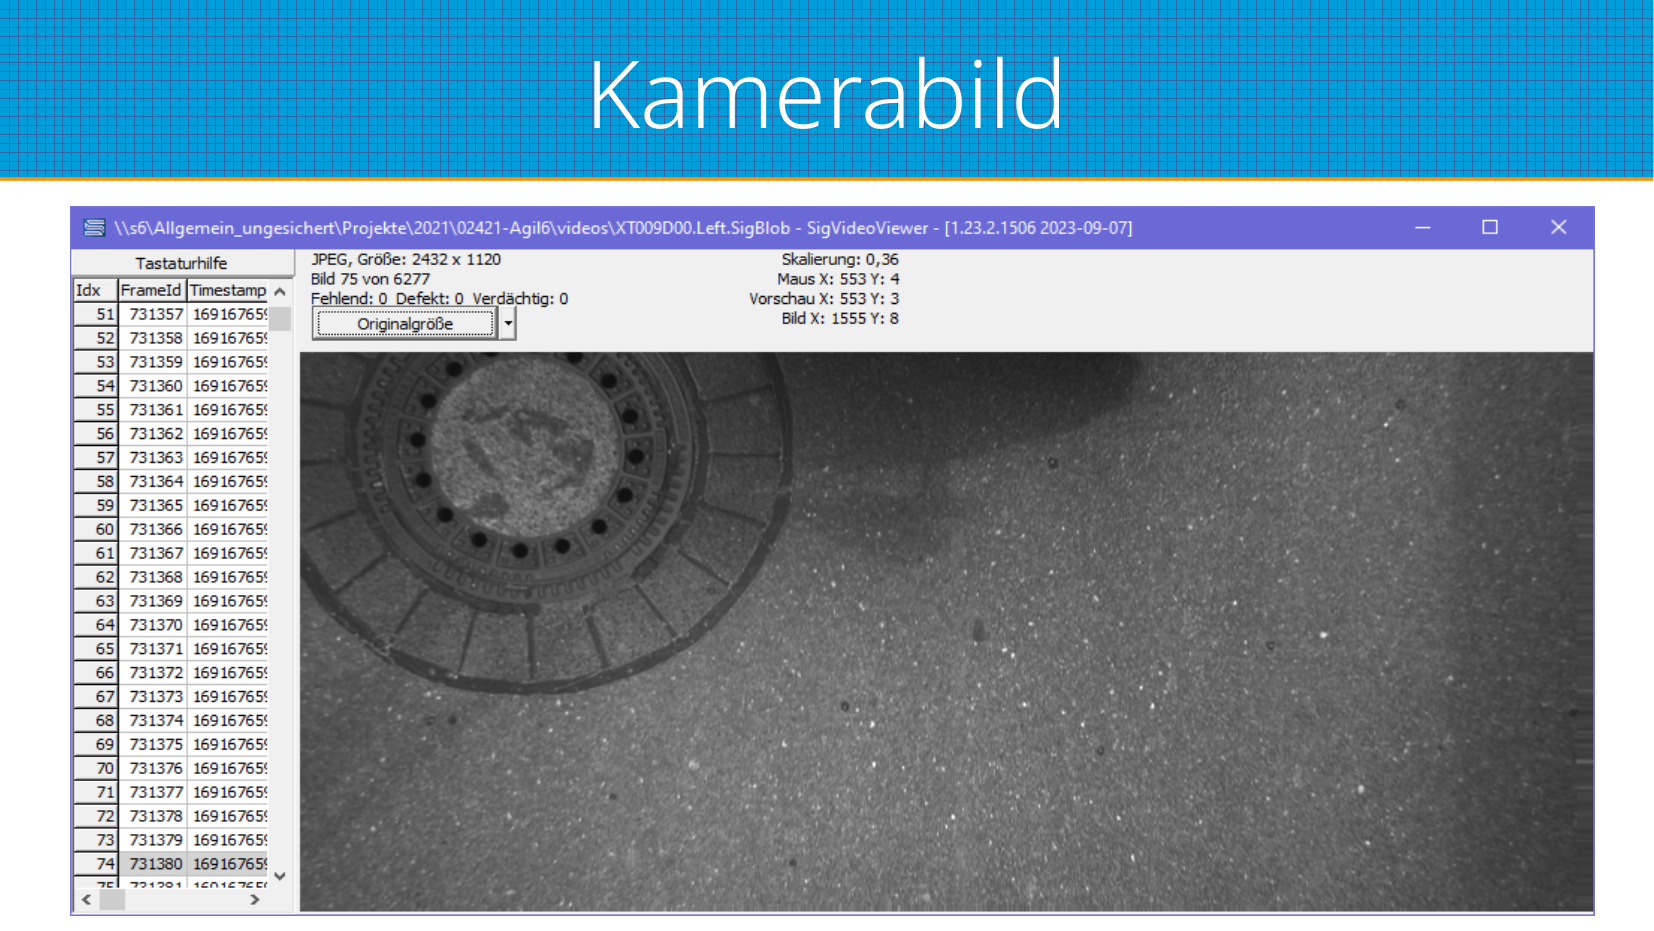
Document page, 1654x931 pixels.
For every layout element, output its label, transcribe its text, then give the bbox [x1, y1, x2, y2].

title Kamerabild [82, 14, 1571, 171]
picture [70, 206, 1595, 916]
